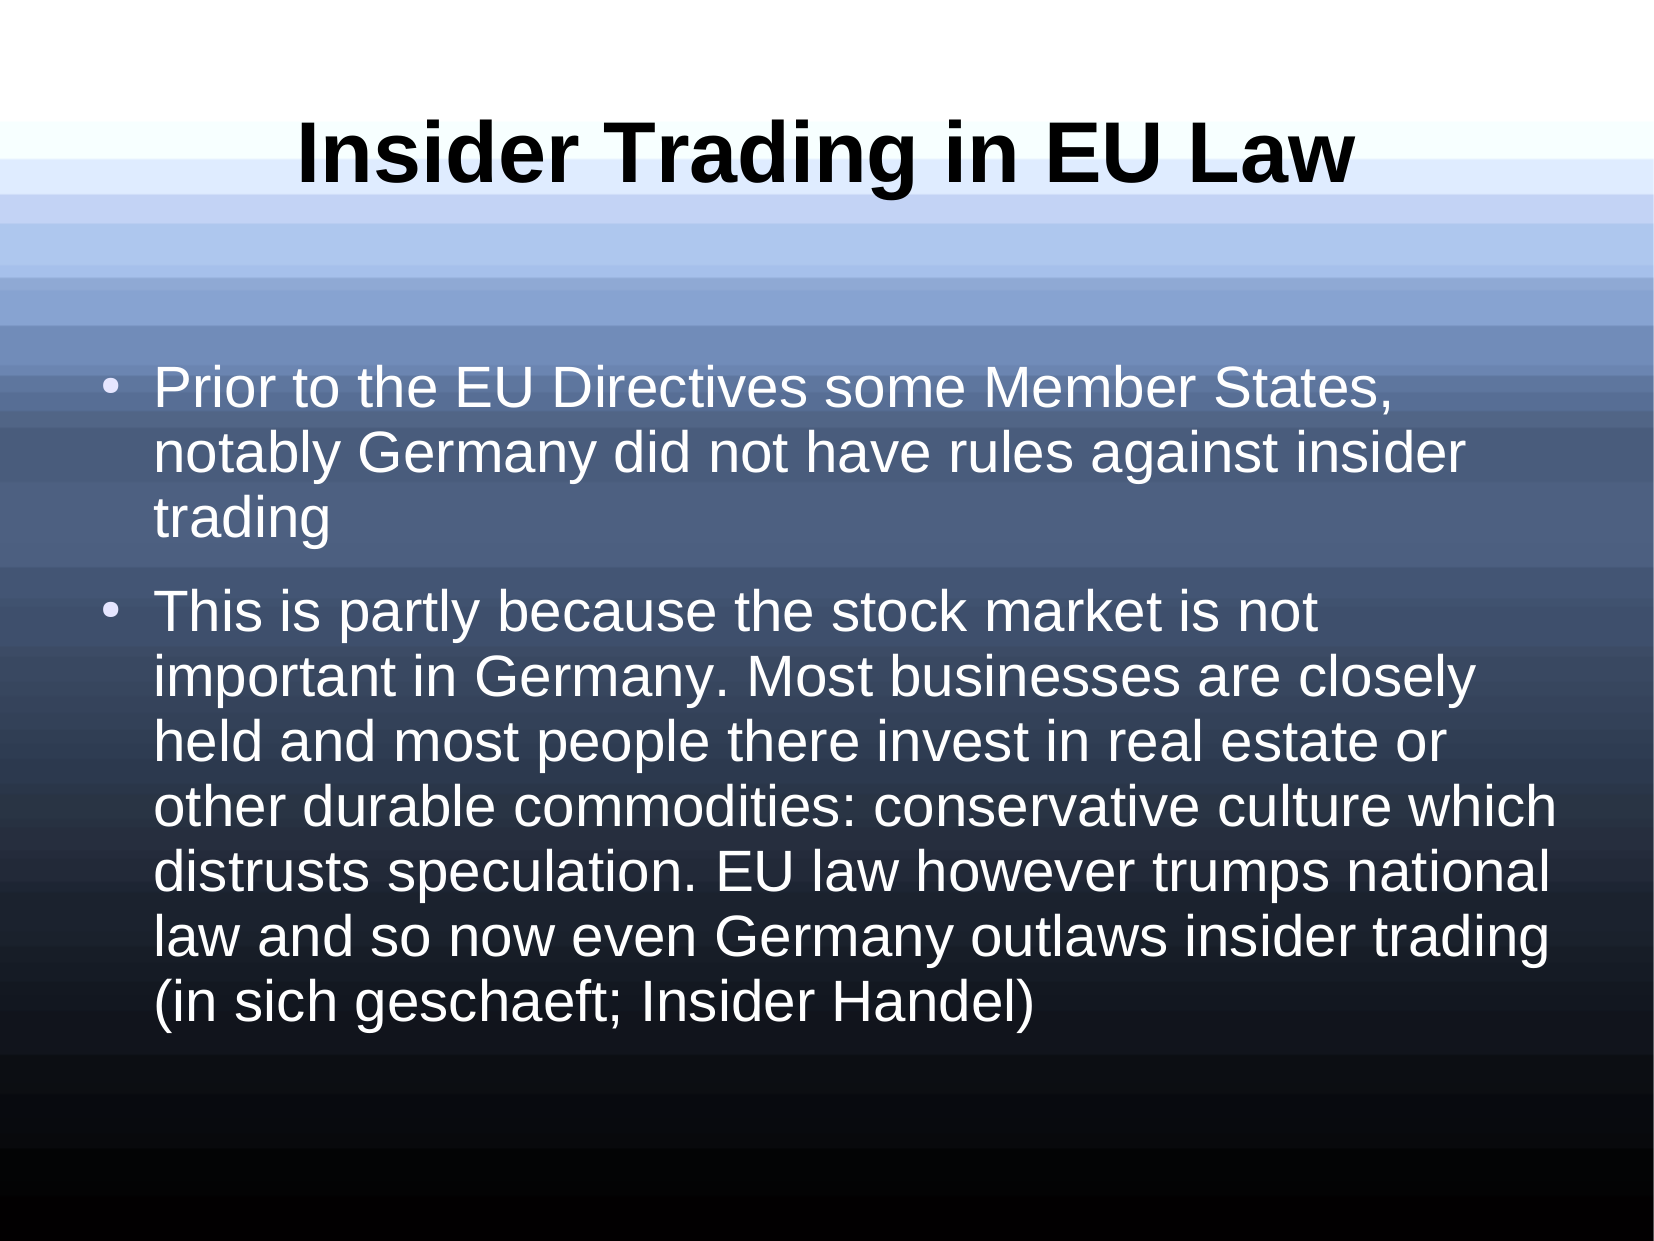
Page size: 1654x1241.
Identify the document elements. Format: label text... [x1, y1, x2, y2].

picture [0, 0, 1654, 1241]
list Prior to the EU Directives some Member States, notably Germany did not have rules against insider trading This is partly because the stock market is not important in Germany. Most businesses are closely held and most people there invest in real estate or other durable commodities: conservative culture which distrusts speculation. EU law however trumps national law and so now even Germany outlaws insider trading (in sich geschaeft; Insider Handel) [82, 354, 1571, 1109]
title Insider Trading in EU Law [82, 49, 1571, 257]
